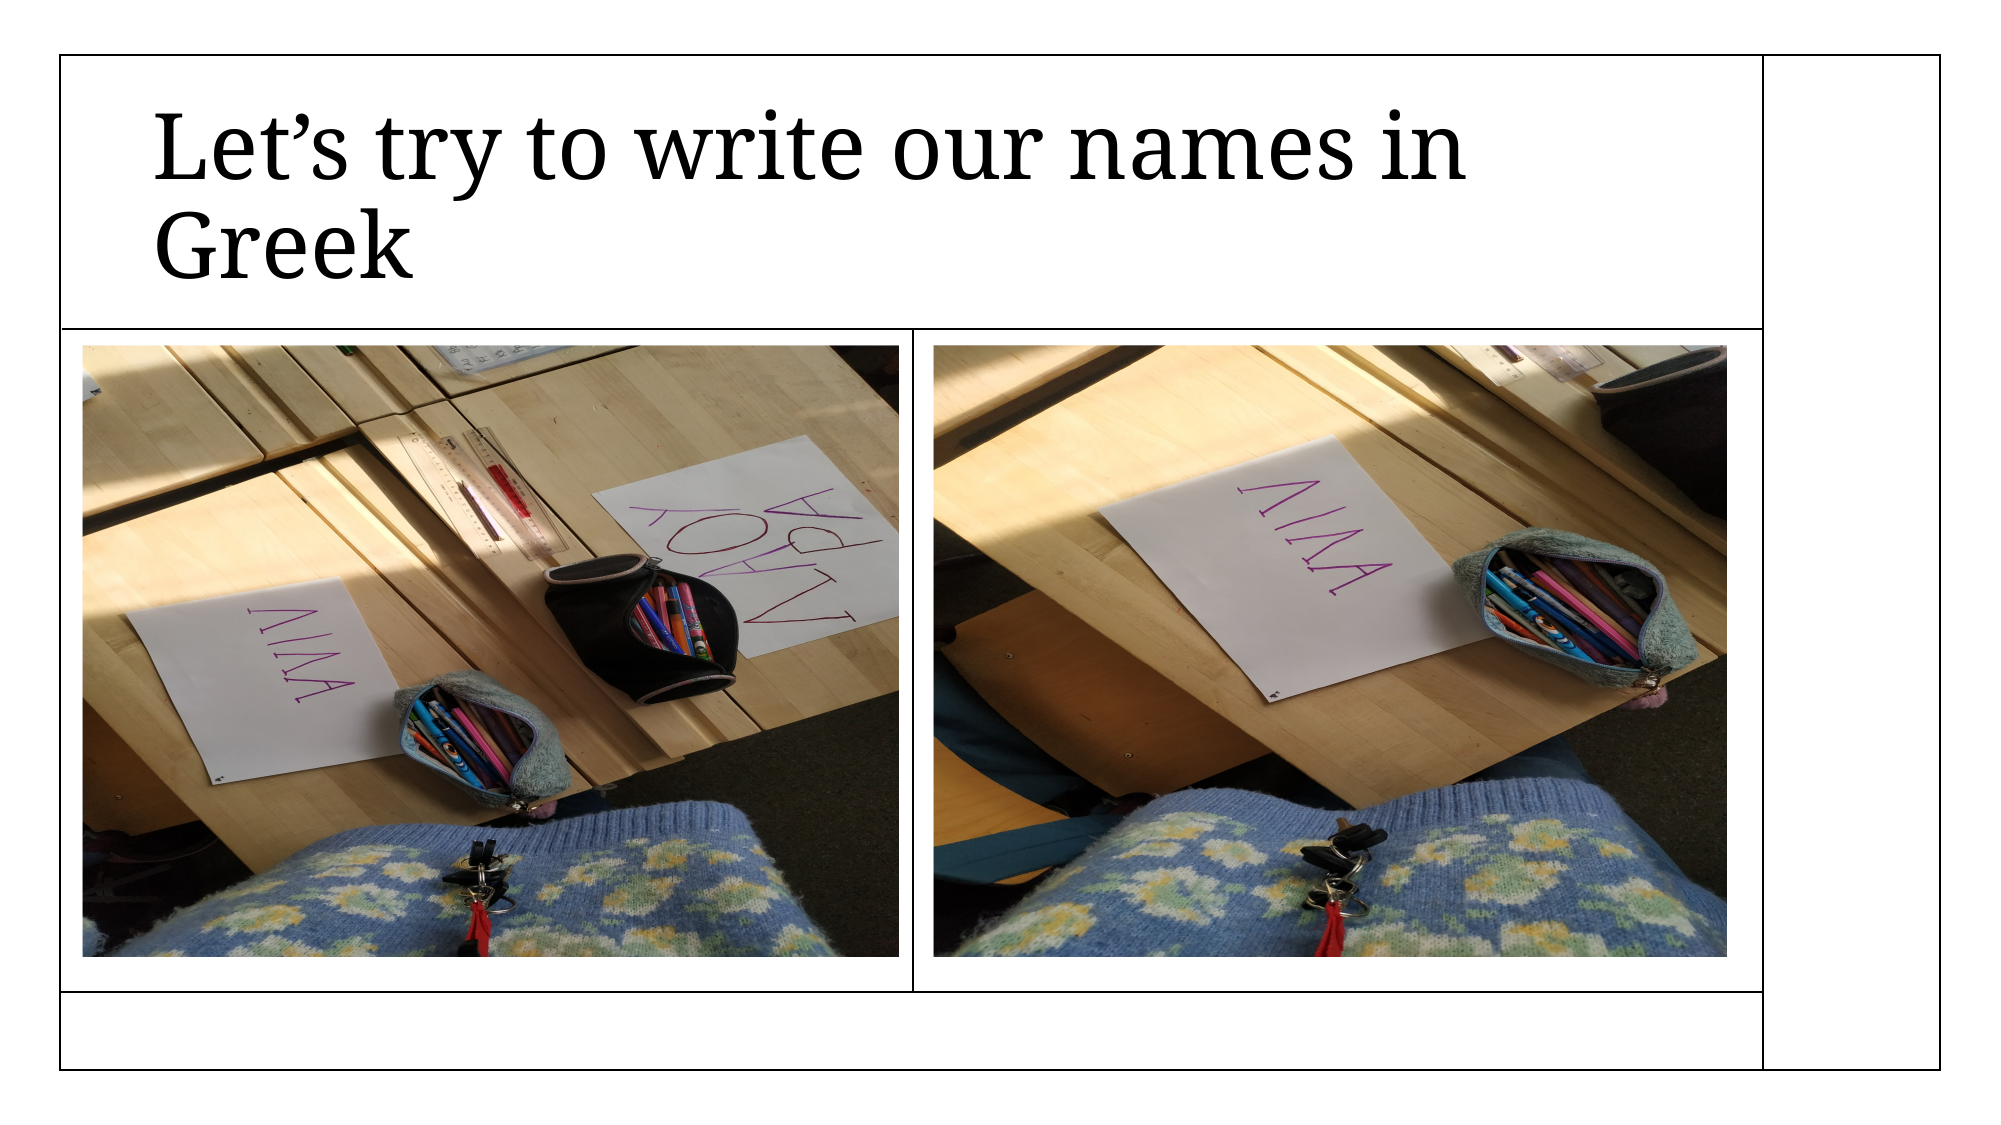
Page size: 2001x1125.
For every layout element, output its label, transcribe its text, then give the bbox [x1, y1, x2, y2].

title Let’s try to write our names in Greek [138, 90, 1727, 309]
picture [933, 345, 1727, 957]
picture [82, 345, 899, 957]
